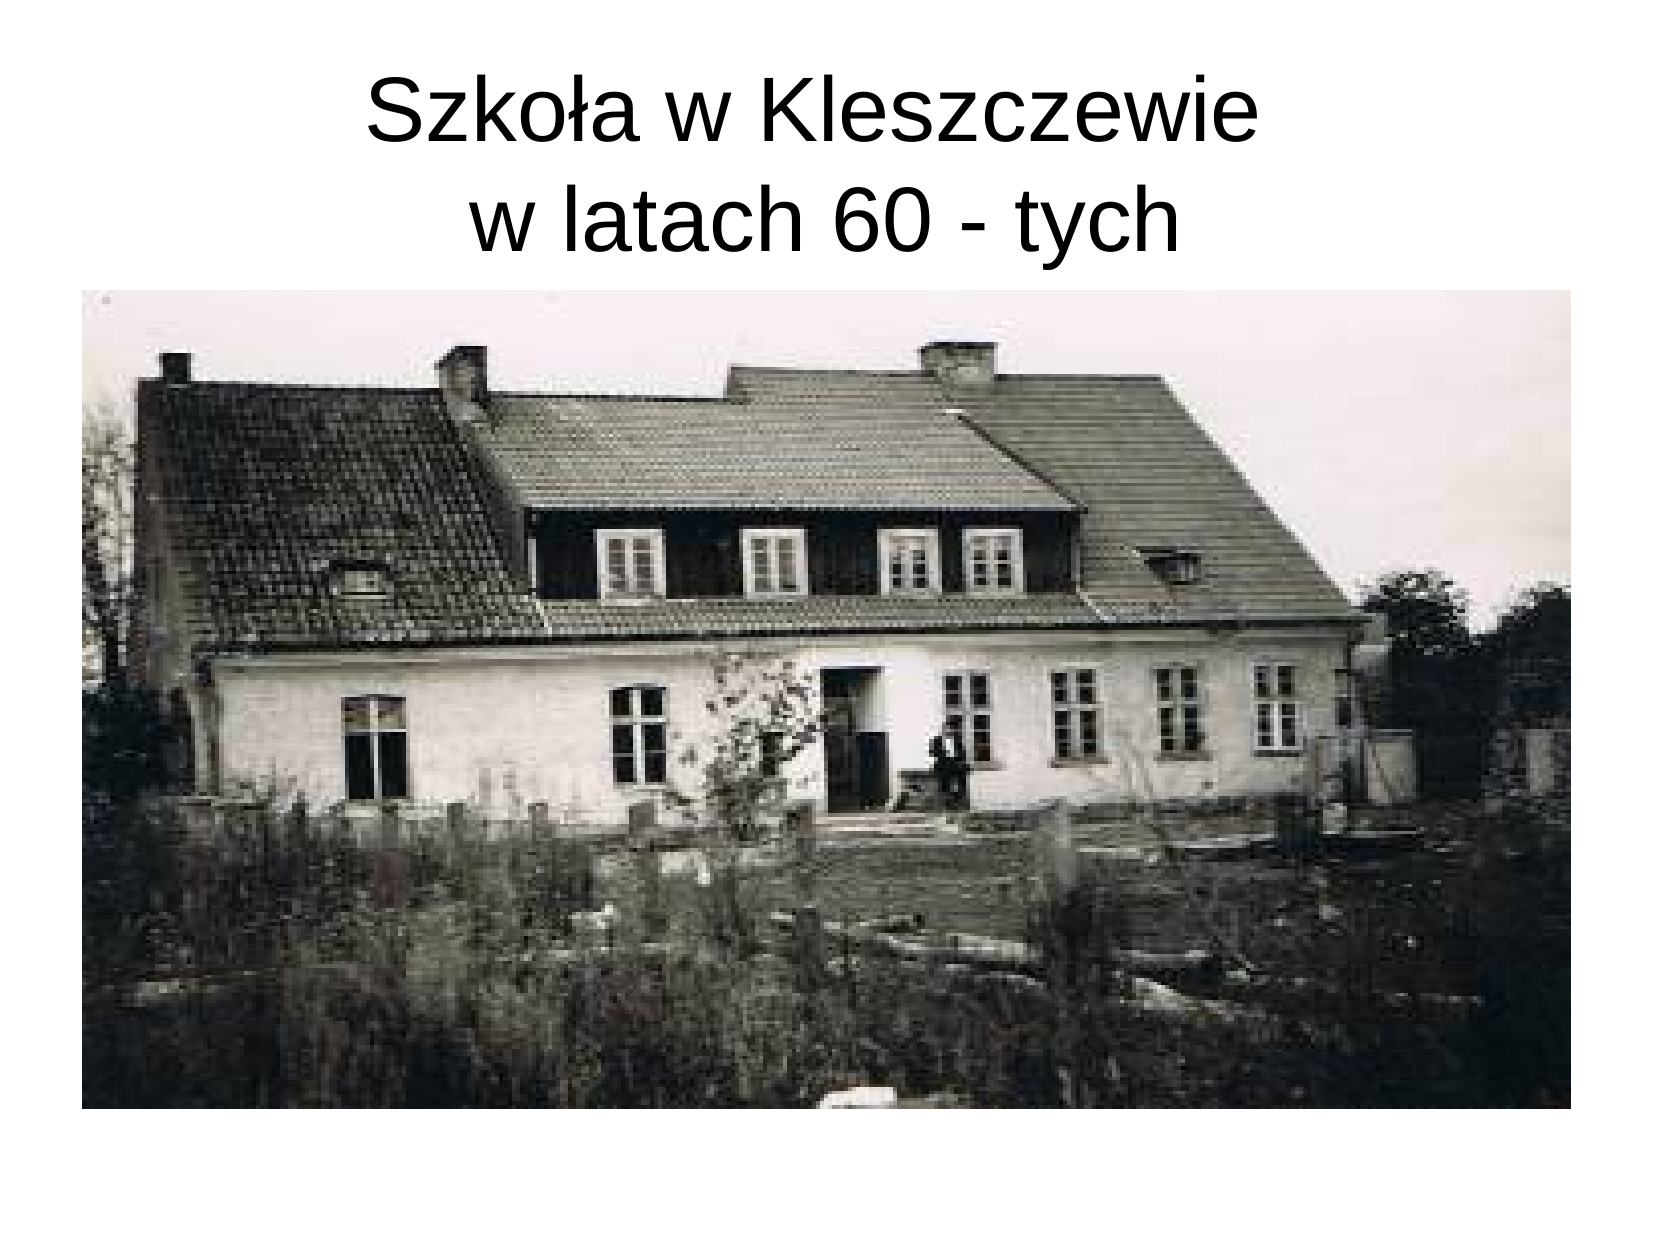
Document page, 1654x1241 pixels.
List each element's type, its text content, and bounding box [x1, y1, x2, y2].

picture [82, 290, 1571, 1109]
title Szkoła w Kleszczewie w latach 60 - tych [82, 49, 1571, 257]
